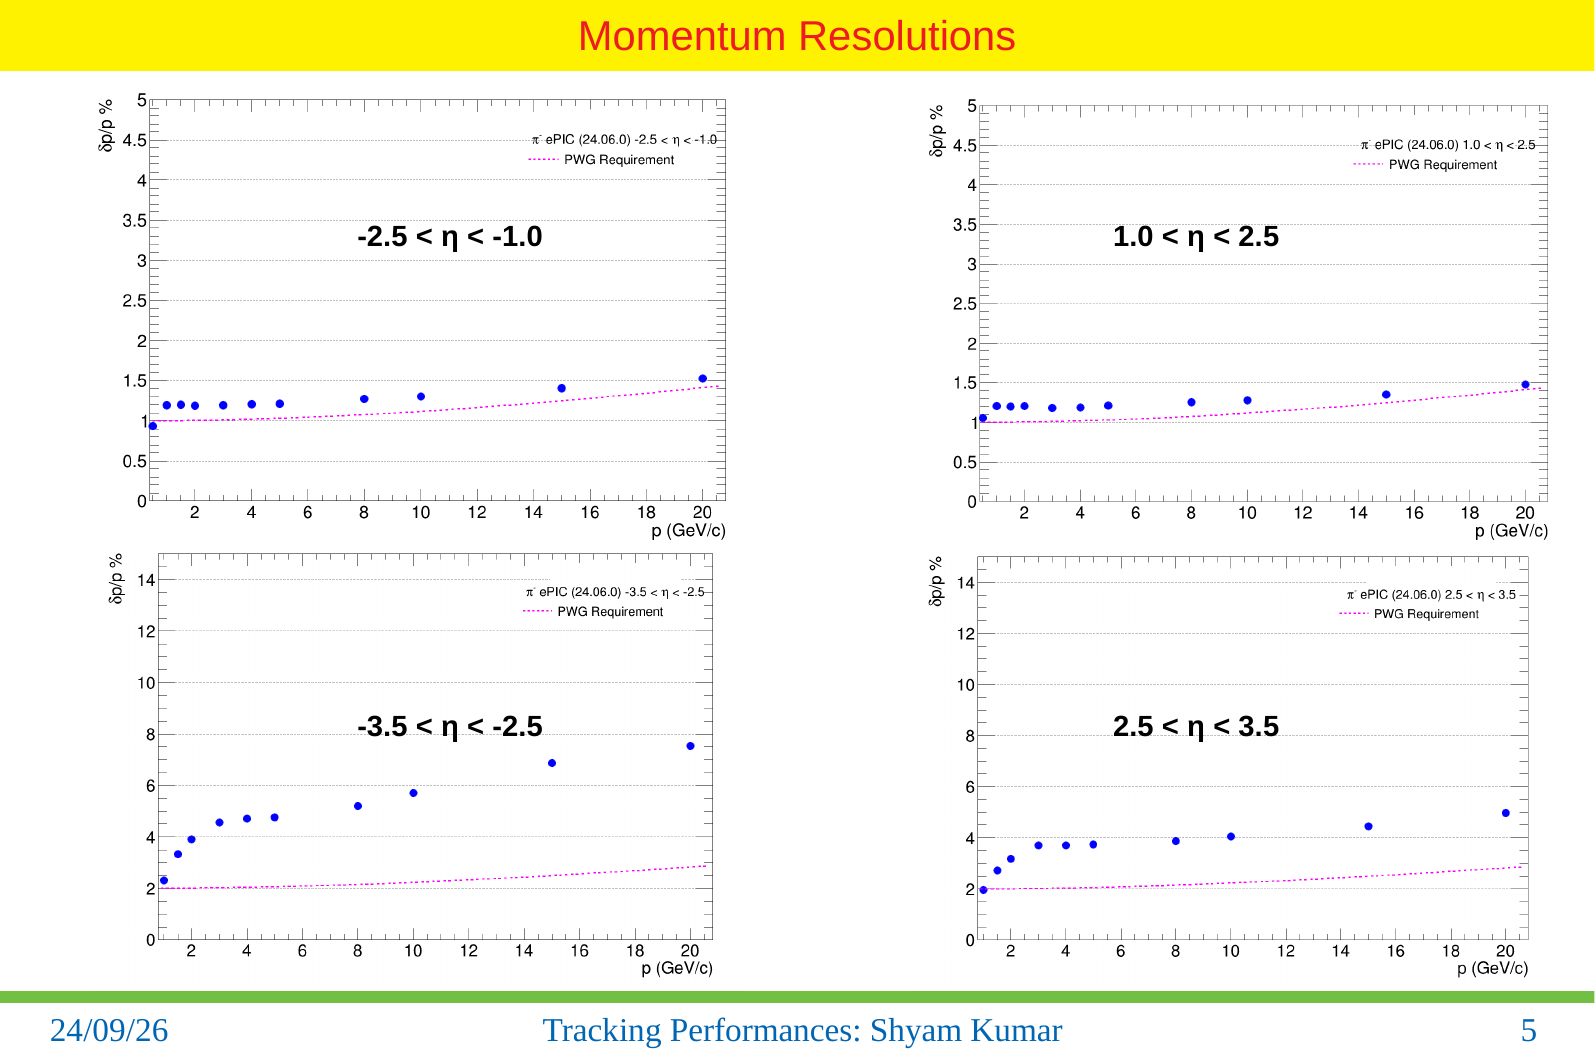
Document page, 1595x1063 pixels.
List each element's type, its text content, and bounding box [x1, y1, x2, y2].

text_box -3.5 < η < -2.5 [342, 702, 591, 802]
title Momentum Resolutions [0, 0, 1595, 71]
text_box 2.5 < η < 3.5 [1098, 702, 1347, 802]
picture [913, 82, 1581, 985]
text_box -2.5 < η < -1.0 [342, 212, 591, 312]
picture [82, 76, 759, 985]
text_box 1.0 < η < 2.5 [1098, 212, 1347, 312]
